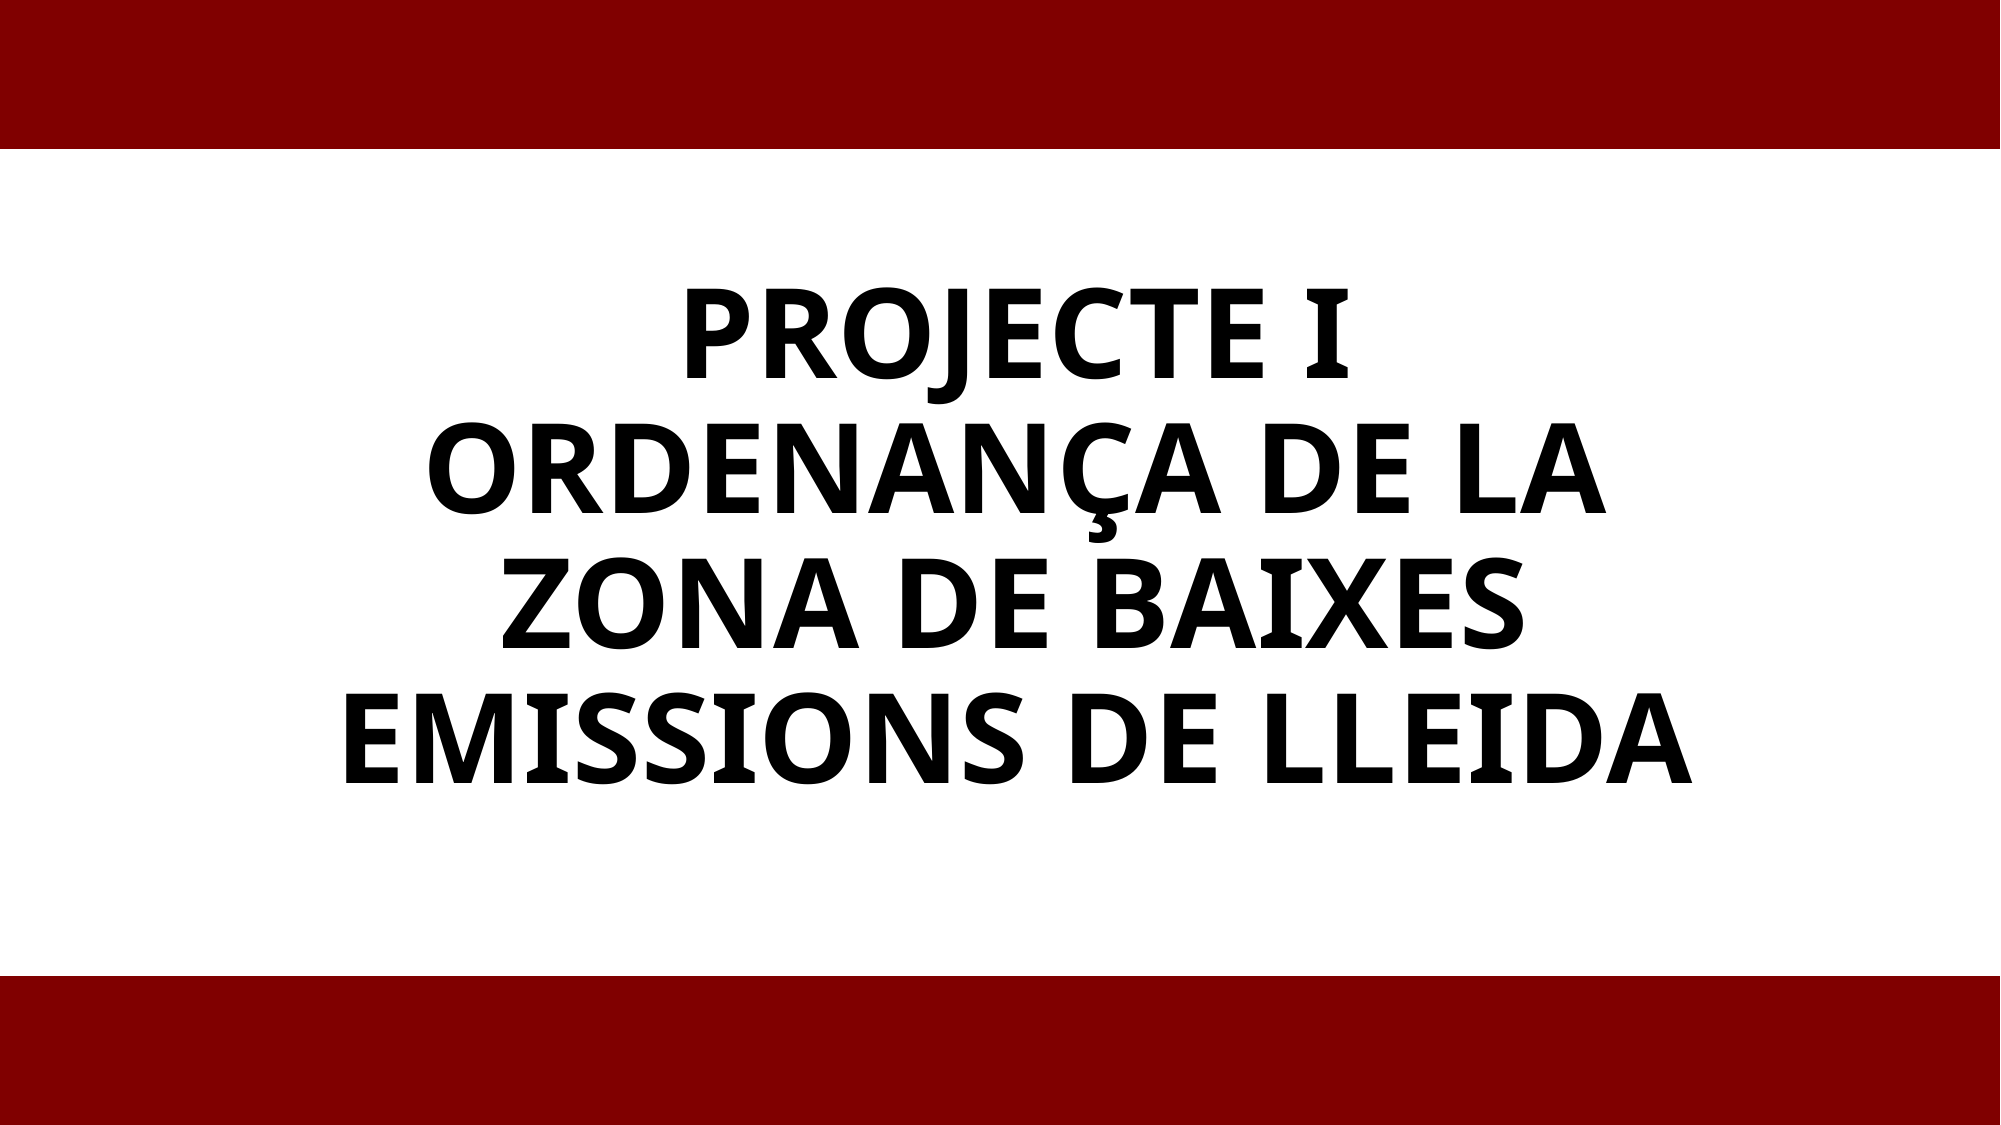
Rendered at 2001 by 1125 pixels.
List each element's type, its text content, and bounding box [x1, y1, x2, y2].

text_box [0, 0, 2000, 149]
text_box [0, 976, 2000, 1125]
title PROJECTE I ORDENANÇA DE LA ZONA DE BAIXES EMISSIONS DE LLEIDA [264, 258, 1765, 818]
